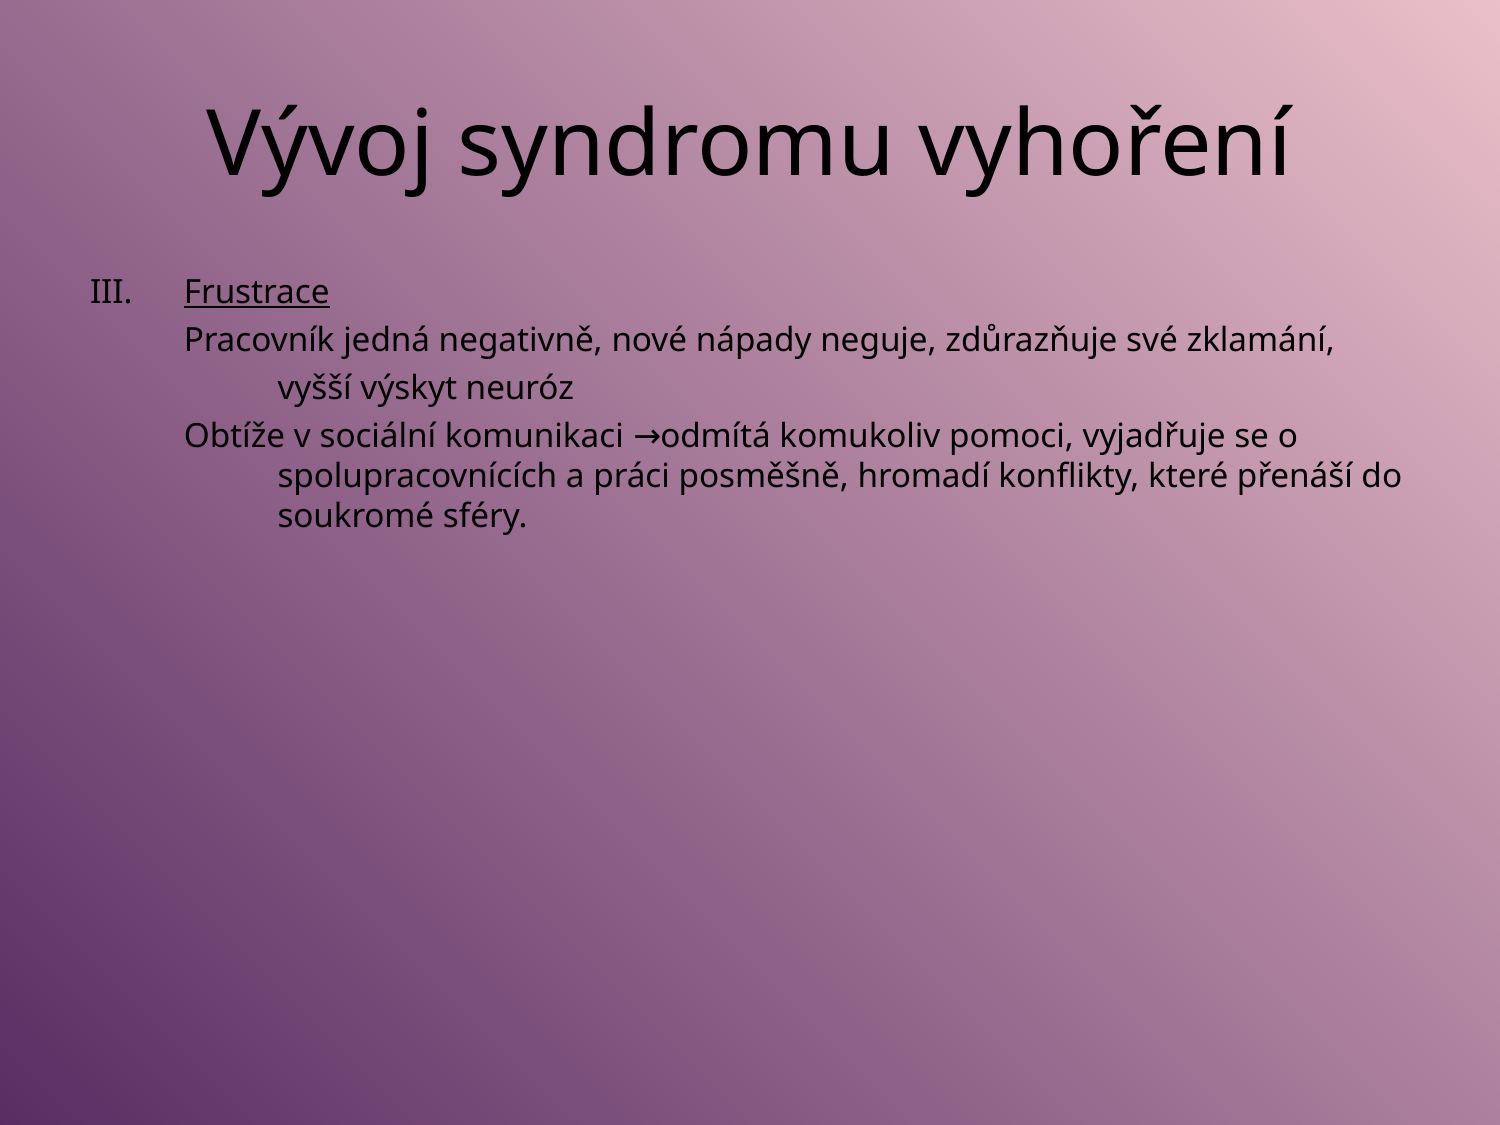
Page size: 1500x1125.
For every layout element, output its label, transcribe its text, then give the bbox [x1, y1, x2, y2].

list Frustrace Pracovník jedná negativně, nové nápady neguje, zdůrazňuje své zklamání, vyšší výskyt neuróz Obtíže v sociální komunikaci →odmítá komukoliv pomoci, vyjadřuje se o spolupracovnících a práci posměšně, hromadí konflikty, které přenáší do soukromé sféry. [75, 262, 1426, 1005]
title Vývoj syndromu vyhoření [75, 45, 1426, 233]
